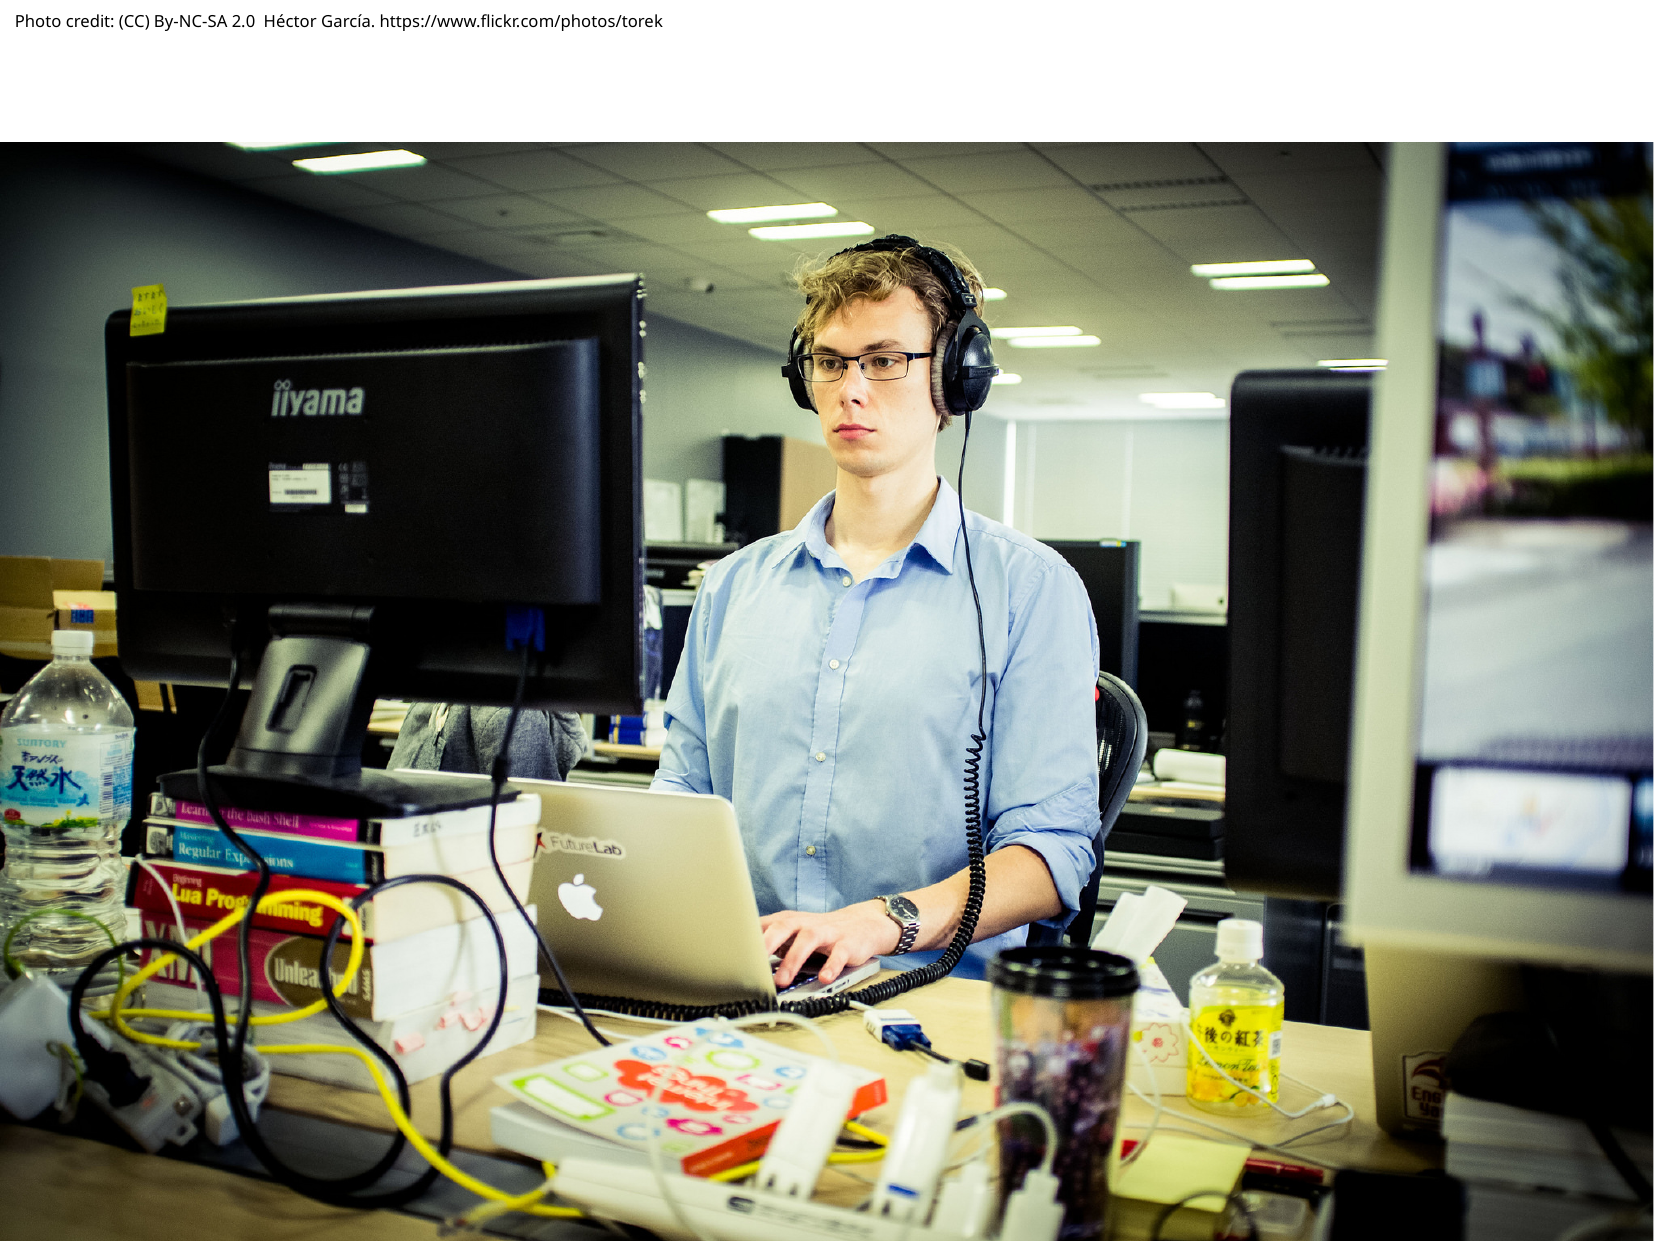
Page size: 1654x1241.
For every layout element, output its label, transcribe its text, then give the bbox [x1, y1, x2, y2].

picture [0, 142, 1654, 1241]
text_box Photo credit: (CC) By-NC-SA 2.0 Héctor García. https://www.flickr.com/photos/torek [0, 1, 659, 76]
